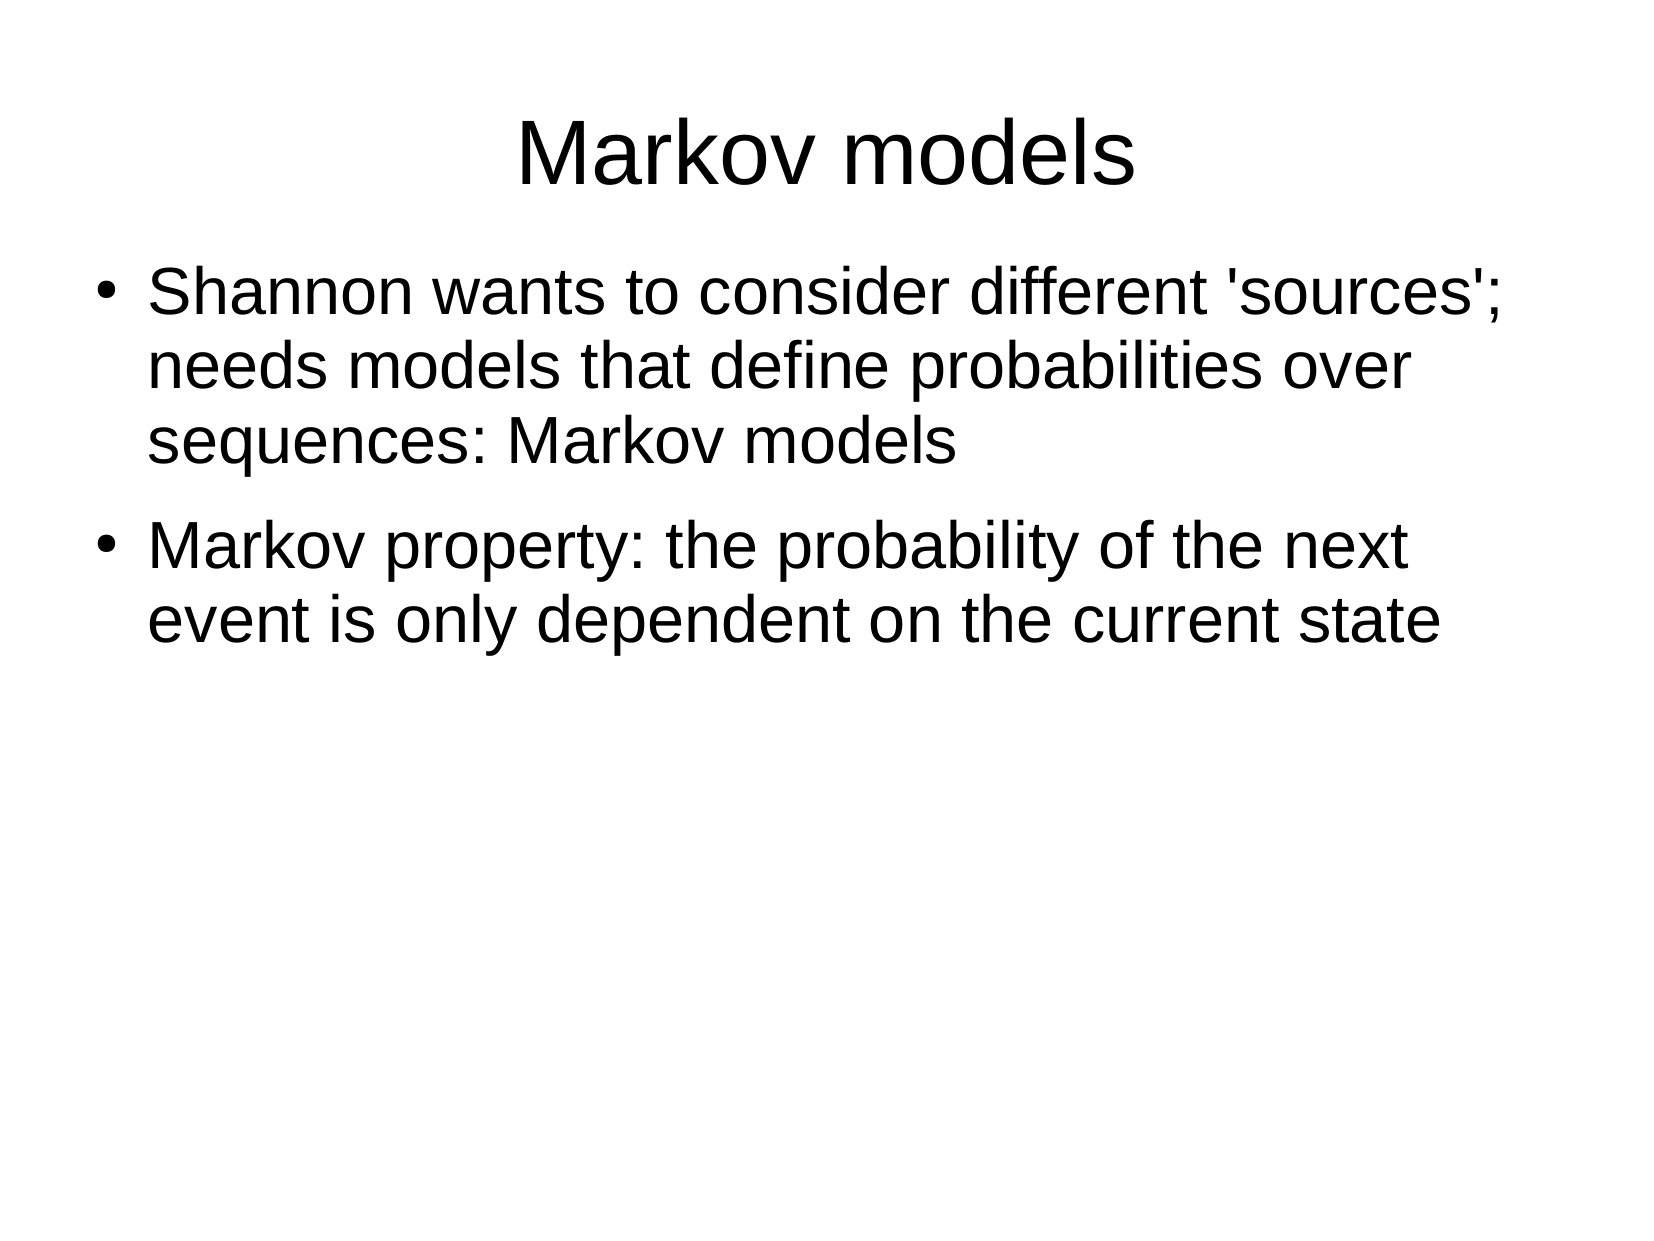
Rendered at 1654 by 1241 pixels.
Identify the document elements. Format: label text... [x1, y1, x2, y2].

title Markov models [82, 56, 1571, 250]
list Shannon wants to consider different 'sources'; needs models that define probabilities over sequences: Markov models Markov property: the probability of the next event is only dependent on the current state [76, 253, 1565, 959]
